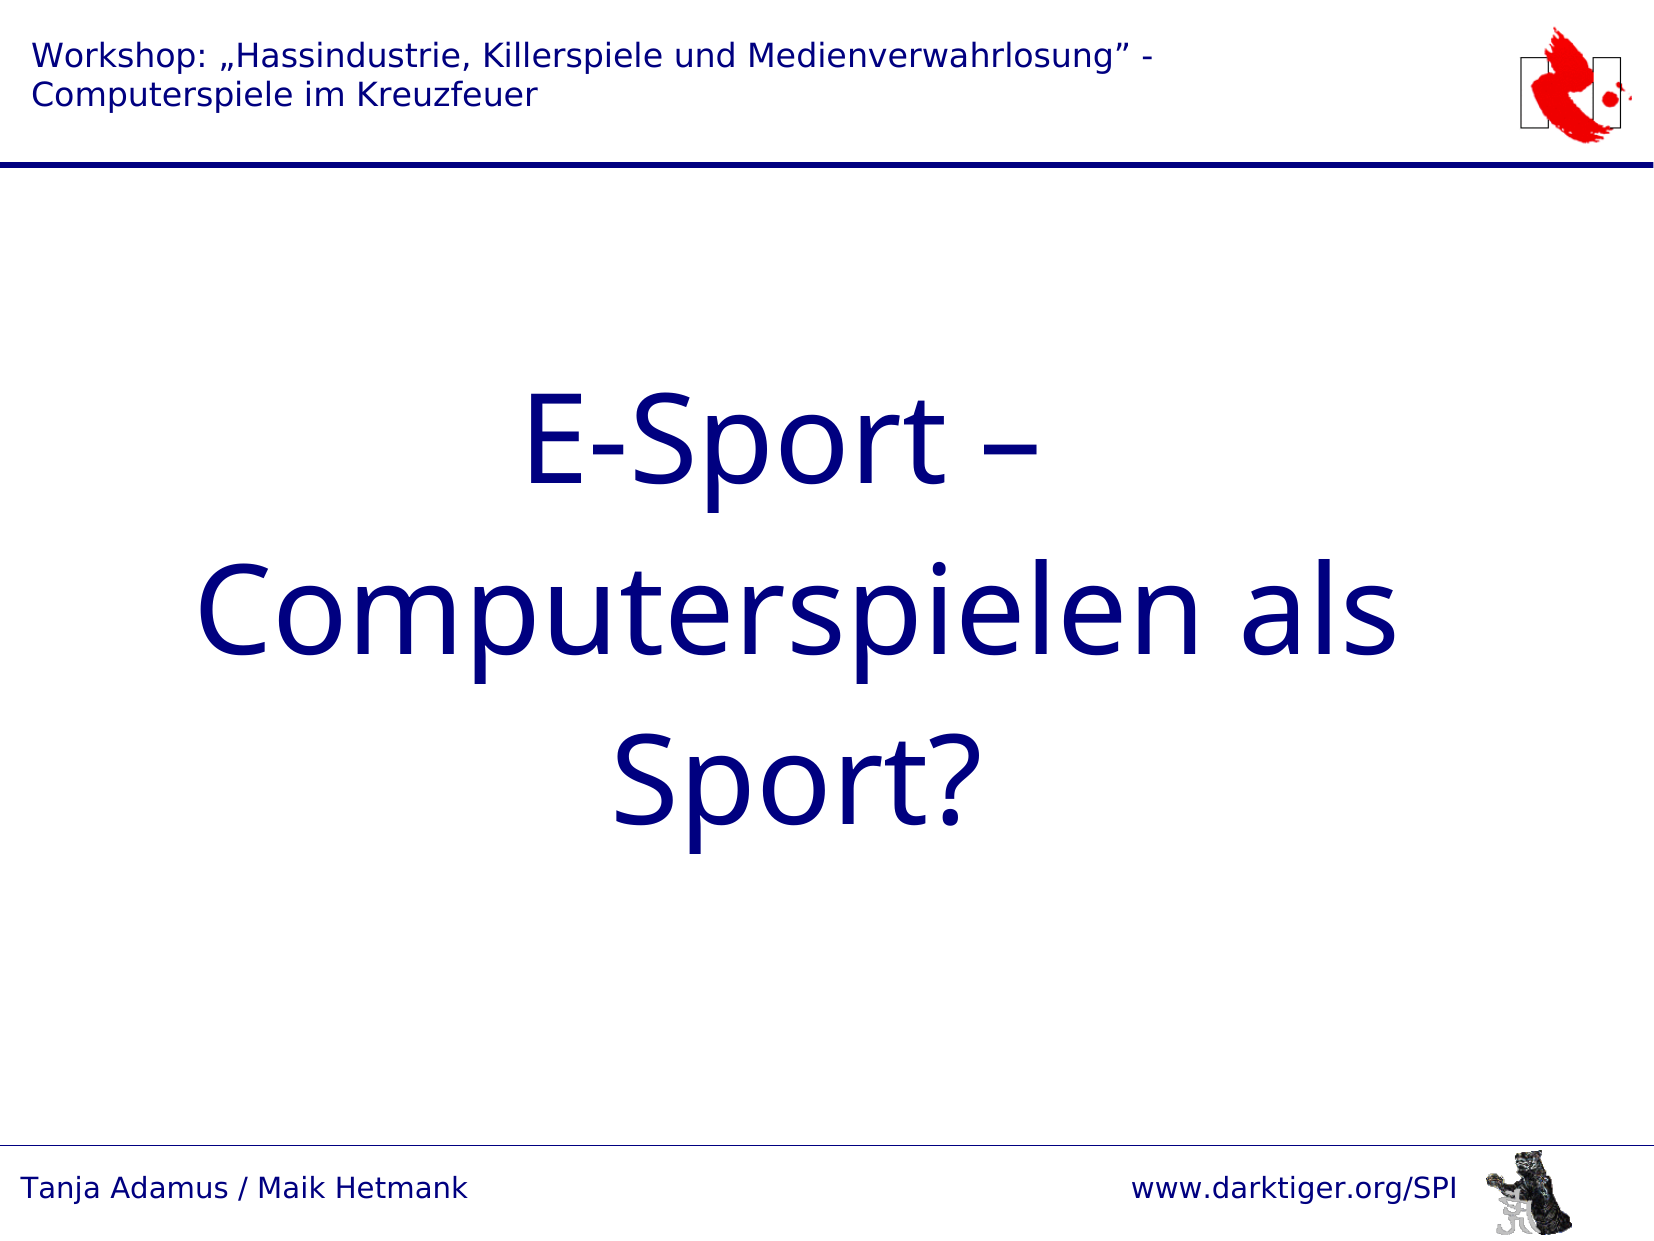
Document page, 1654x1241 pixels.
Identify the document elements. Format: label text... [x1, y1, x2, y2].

text_box Workshop: „Hassindustrie, Killerspiele und Medienverwahrlosung” - Computerspiele im Kreuzfeuer [16, 29, 1418, 178]
text_box E-Sport – Computerspielen als Sport? [118, 342, 1477, 814]
picture [1503, 16, 1632, 148]
picture [1486, 1150, 1572, 1235]
